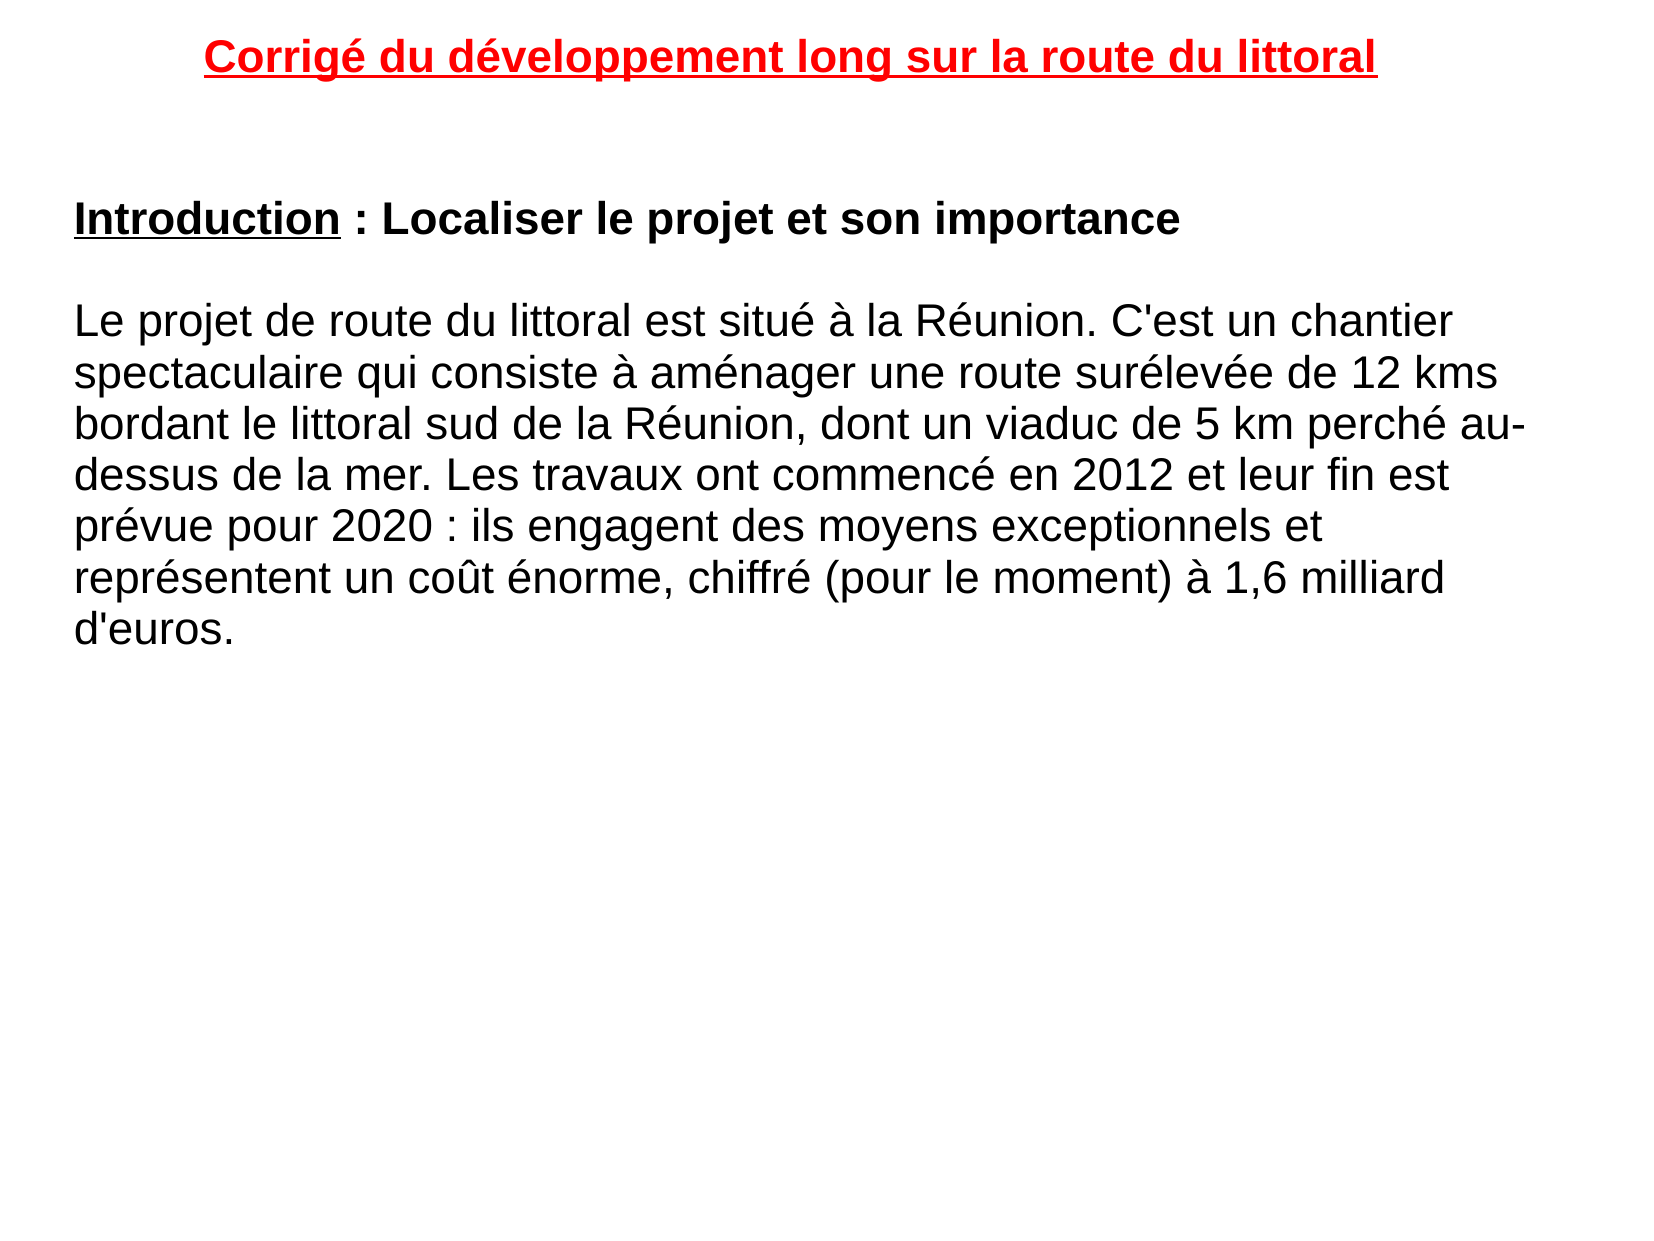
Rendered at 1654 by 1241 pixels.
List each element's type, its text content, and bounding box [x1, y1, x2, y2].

text_box Introduction : Localiser le projet et son importance Le projet de route du littoral est situé à la Réunion. C'est un chantier spectaculaire qui consiste à aménager une route surélevée de 12 kms bordant le littoral sud de la Réunion, dont un viaduc de 5 km perché au-dessus de la mer. Les travaux ont commencé en 2012 et leur fin est prévue pour 2020 : ils engagent des moyens exceptionnels et représentent un coût énorme, chiffré (pour le moment) à 1,6 milliard d'euros. [59, 185, 1583, 815]
text_box Corrigé du développement long sur la route du littoral [188, 23, 1394, 107]
